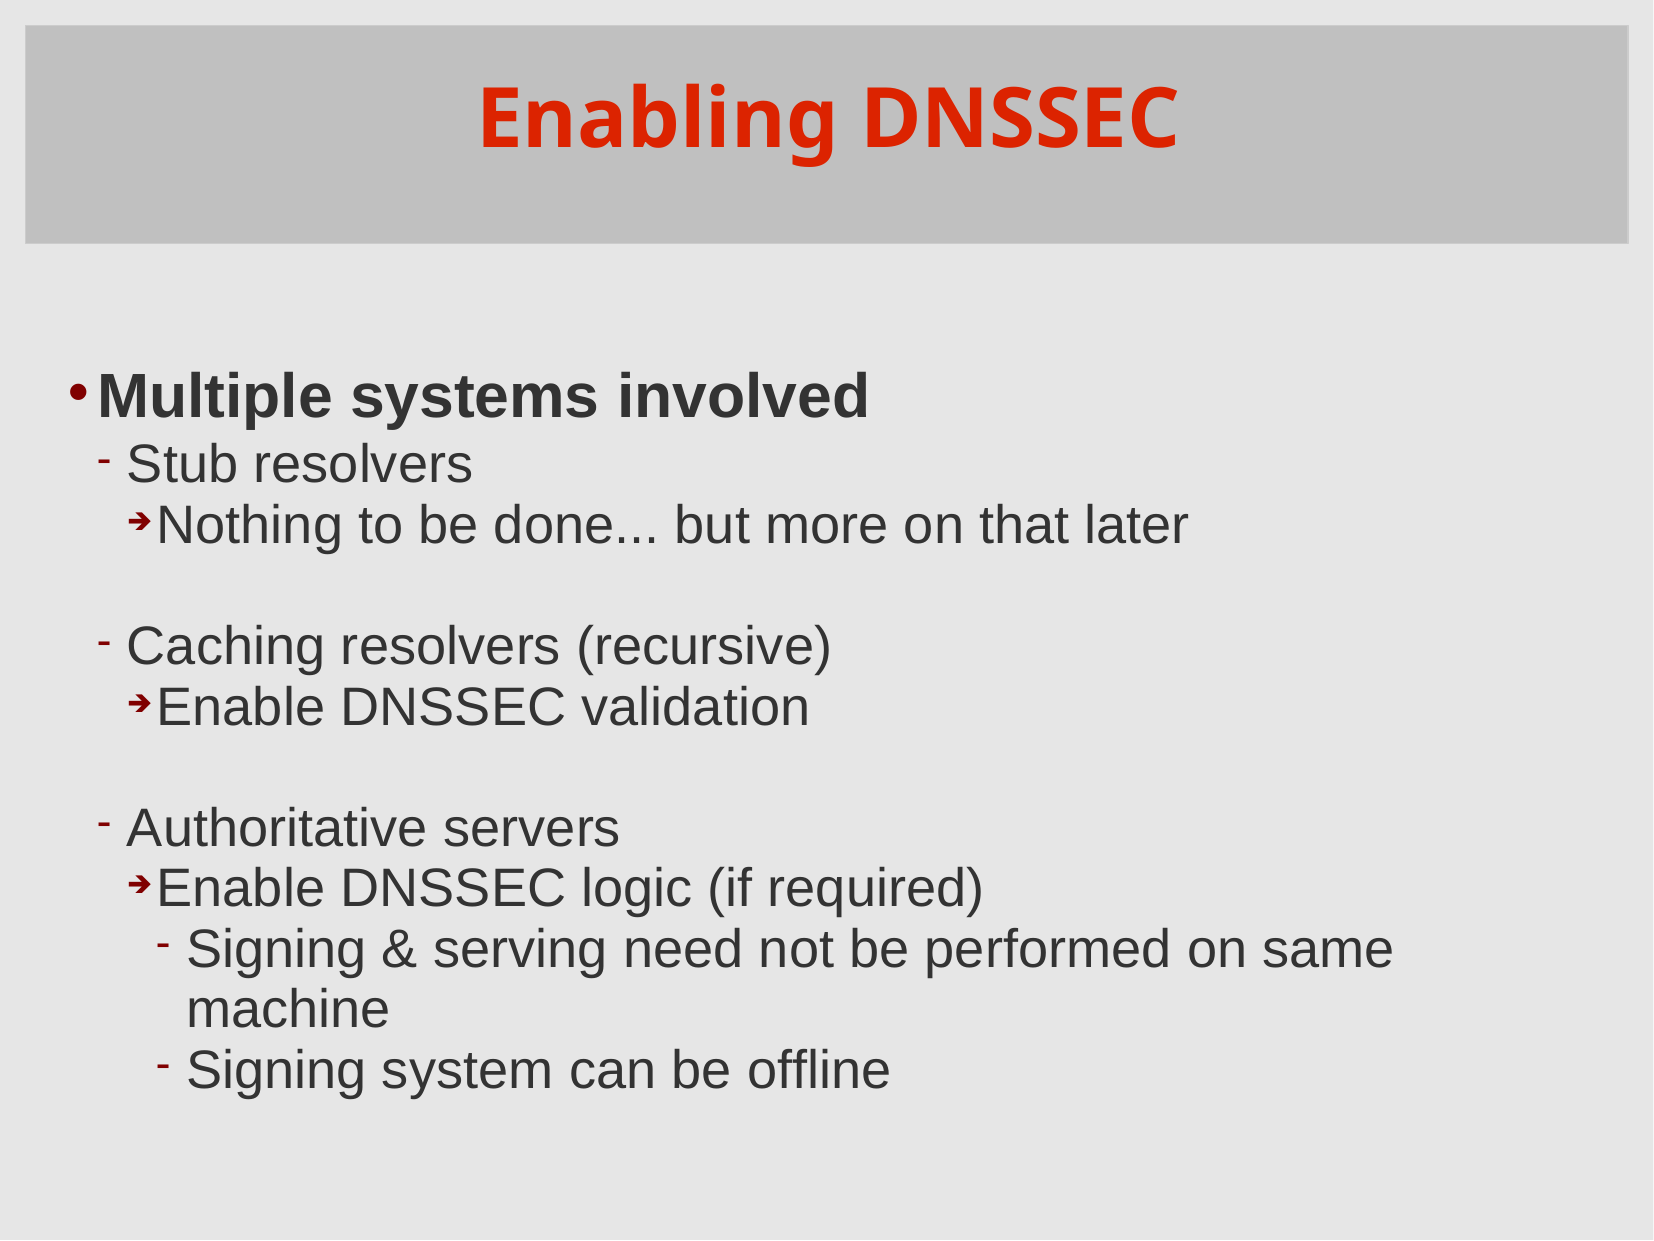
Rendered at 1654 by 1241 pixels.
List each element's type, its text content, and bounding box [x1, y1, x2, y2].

list Multiple systems involved Stub resolvers Nothing to be done... but more on that later Caching resolvers (recursive) Enable DNSSEC validation Authoritative servers Enable DNSSEC logic (if required) Signing & serving need not be performed on same machine Signing system can be offline [23, 353, 1565, 1108]
title Enabling DNSSEC [29, 53, 1628, 177]
